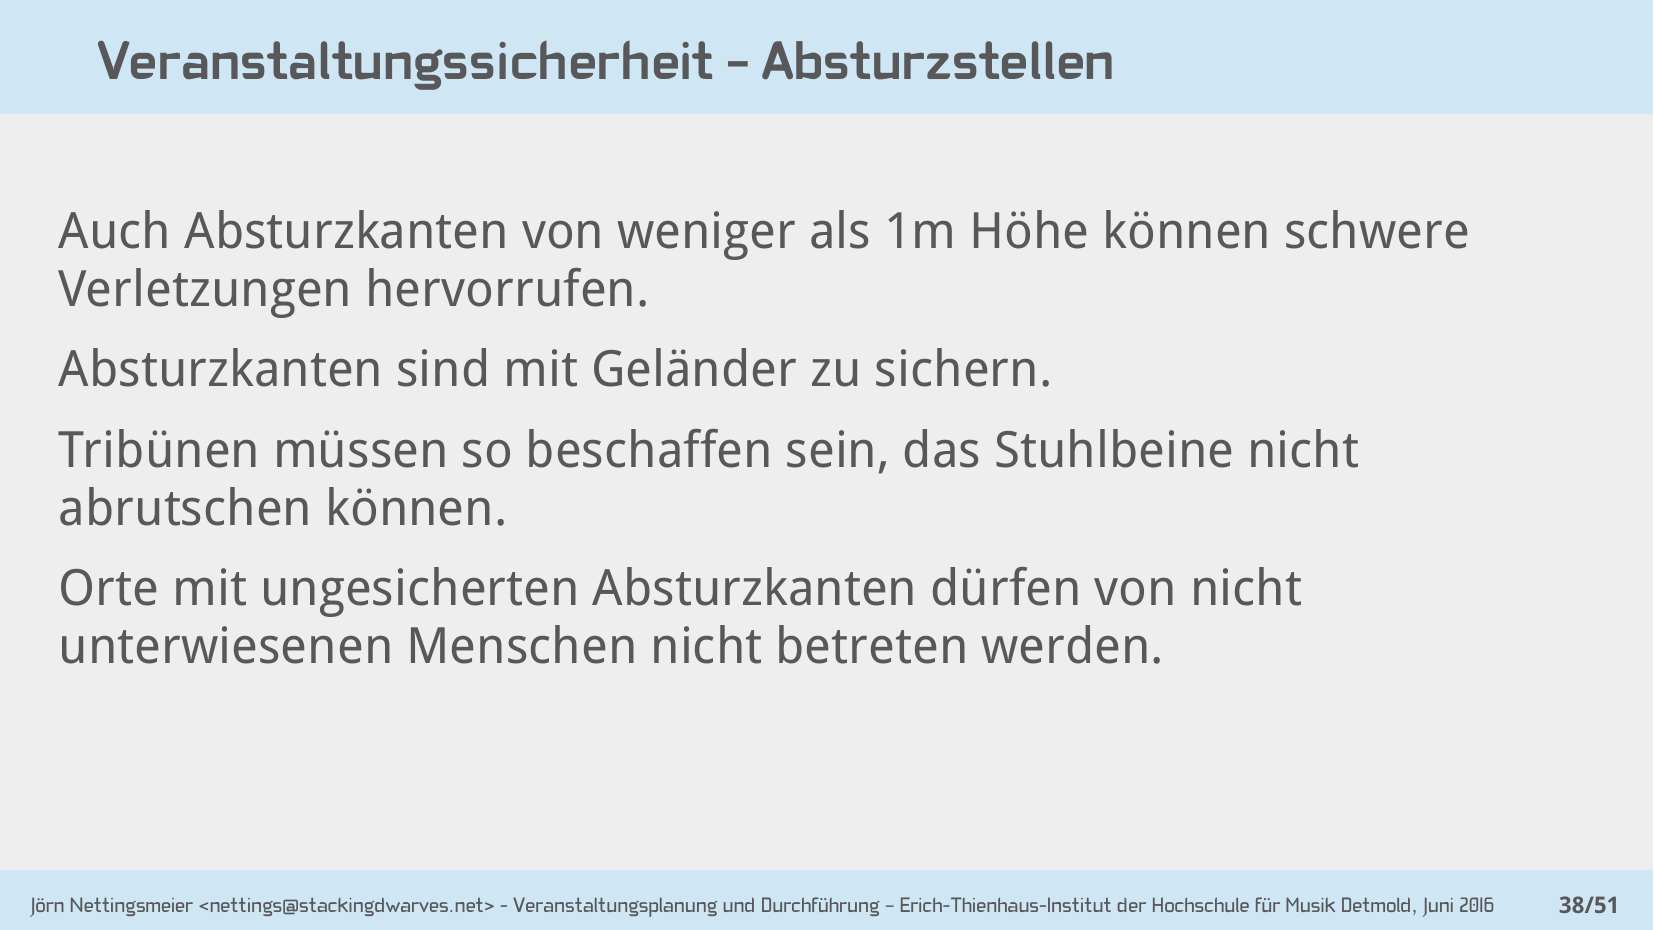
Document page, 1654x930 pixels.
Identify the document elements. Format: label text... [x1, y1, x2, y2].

title Veranstaltungssicherheit – Absturzstellen [97, 0, 1537, 137]
list Auch Absturzkanten von weniger als 1m Höhe können schwere Verletzungen hervorrufen. Absturzkanten sind mit Geländer zu sichern. Tribünen müssen so beschaffen sein, das Stuhlbeine nicht abrutschen können. Orte mit ungesicherten Absturzkanten dürfen von nicht unterwiesenen Menschen nicht betreten werden. [58, 201, 1576, 930]
